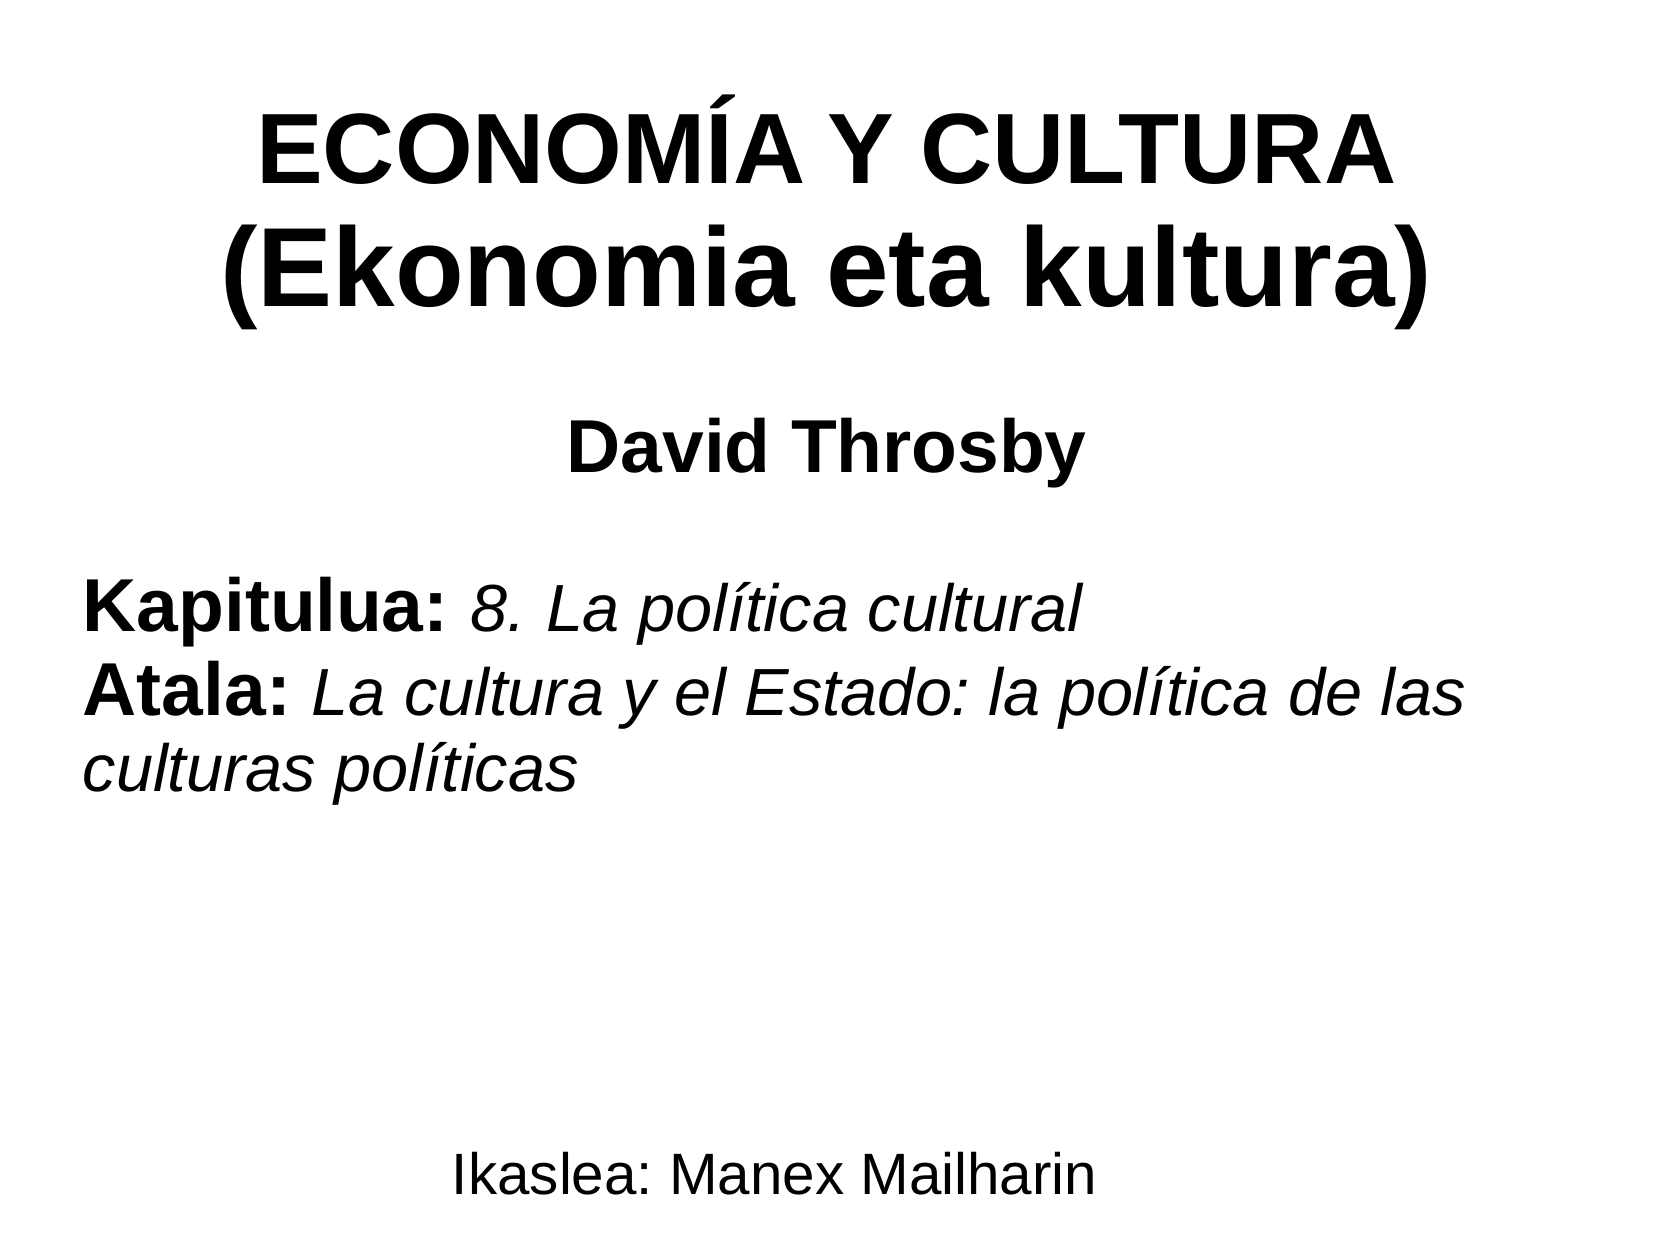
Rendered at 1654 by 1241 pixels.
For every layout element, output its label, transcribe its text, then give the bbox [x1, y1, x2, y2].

subtitle ECONOMÍA Y CULTURA (Ekonomia eta kultura) David Throsby Kapitulua: 8. La política cultural Atala: La cultura y el Estado: la política de las culturas políticas Ikaslea: Manex Mailharin [82, 92, 1571, 1208]
